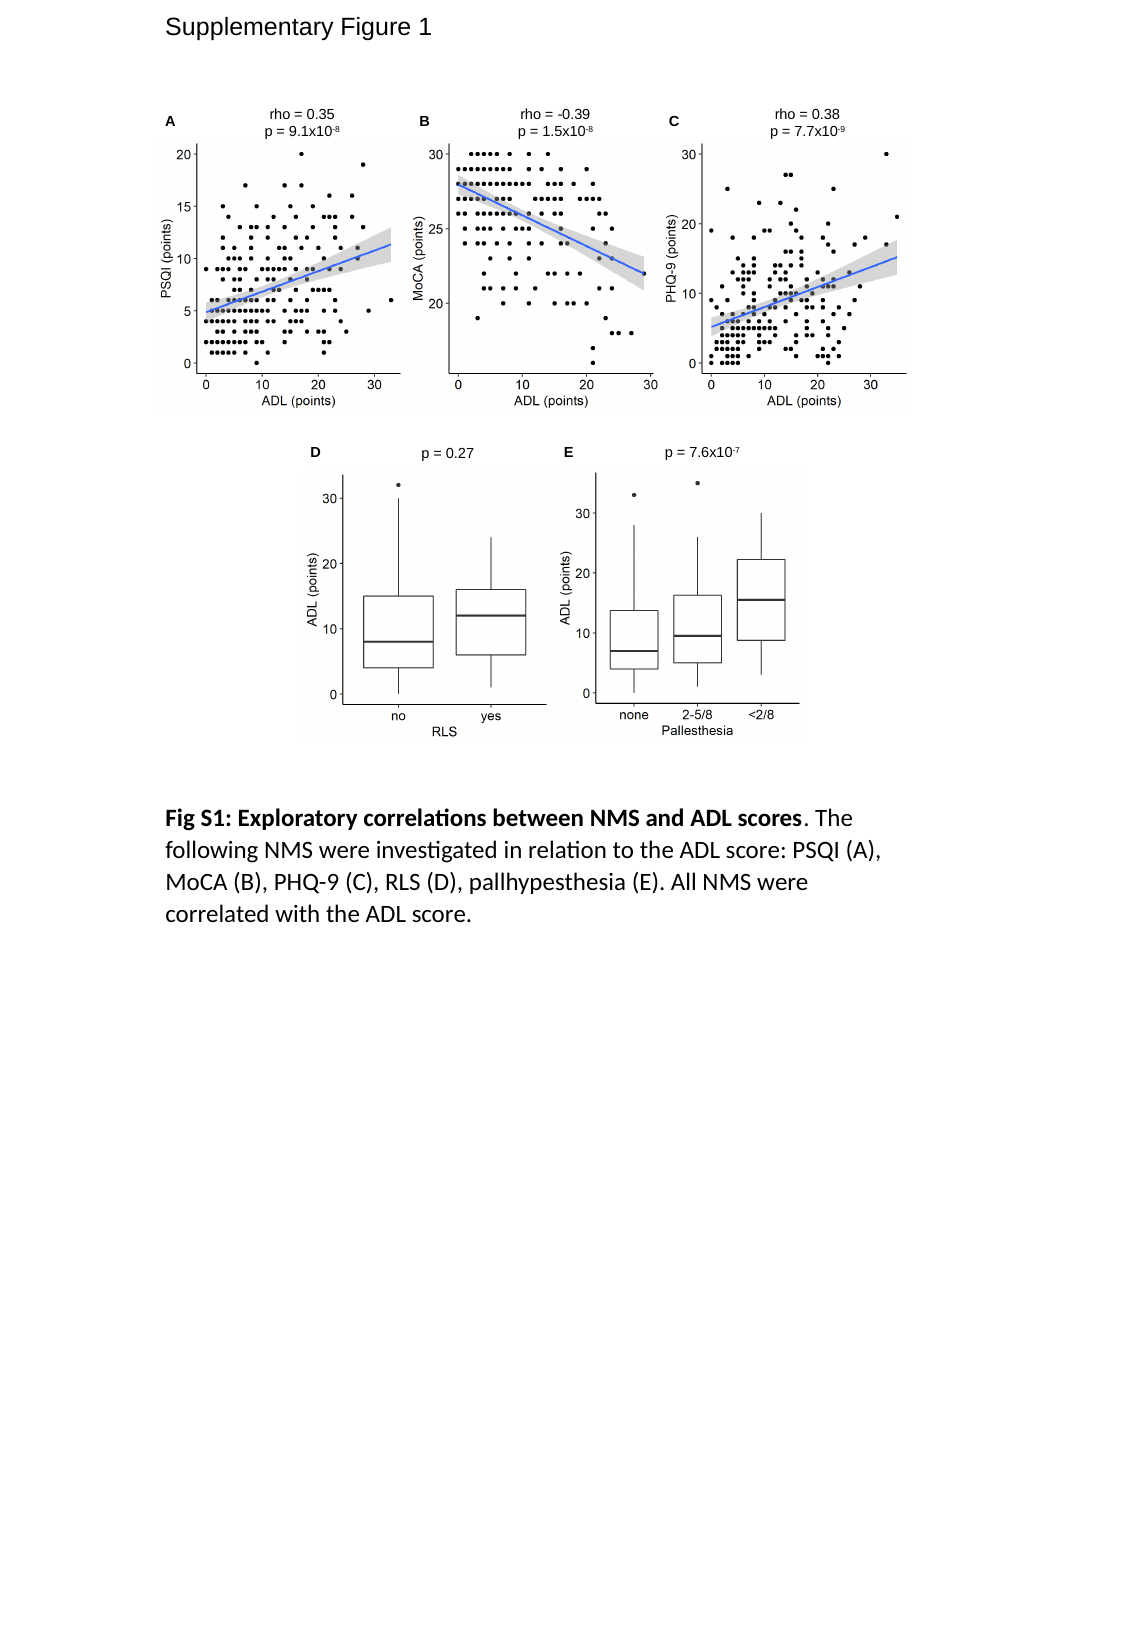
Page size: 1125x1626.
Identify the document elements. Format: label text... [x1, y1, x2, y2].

text_box p = 7.6x10-7 [597, 435, 808, 468]
text_box rho = 0.35 p = 9.1x10-8 [197, 97, 407, 147]
picture [300, 466, 806, 745]
text_box rho = -0.39 p = 1.5x10-8 [449, 97, 662, 147]
text_box D [295, 435, 343, 468]
text_box Fig S1: Exploratory correlations between NMS and ADL scores. The following NMS were investigated in relation to the ADL score: PSQI (A), MoCA (B), PHQ-9 (C), RLS (D), pallhypesthesia (E). All NMS were correlated with the ADL score. [150, 792, 913, 936]
picture [154, 137, 913, 414]
text_box E [549, 435, 596, 468]
text_box C [662, 104, 701, 138]
text_box rho = 0.38 p = 7.7x10-9 [702, 97, 913, 147]
text_box A [150, 104, 197, 138]
text_box p = 0.27 [342, 436, 553, 470]
text_box Supplementary Figure 1 [150, 3, 1125, 49]
text_box B [407, 104, 449, 138]
